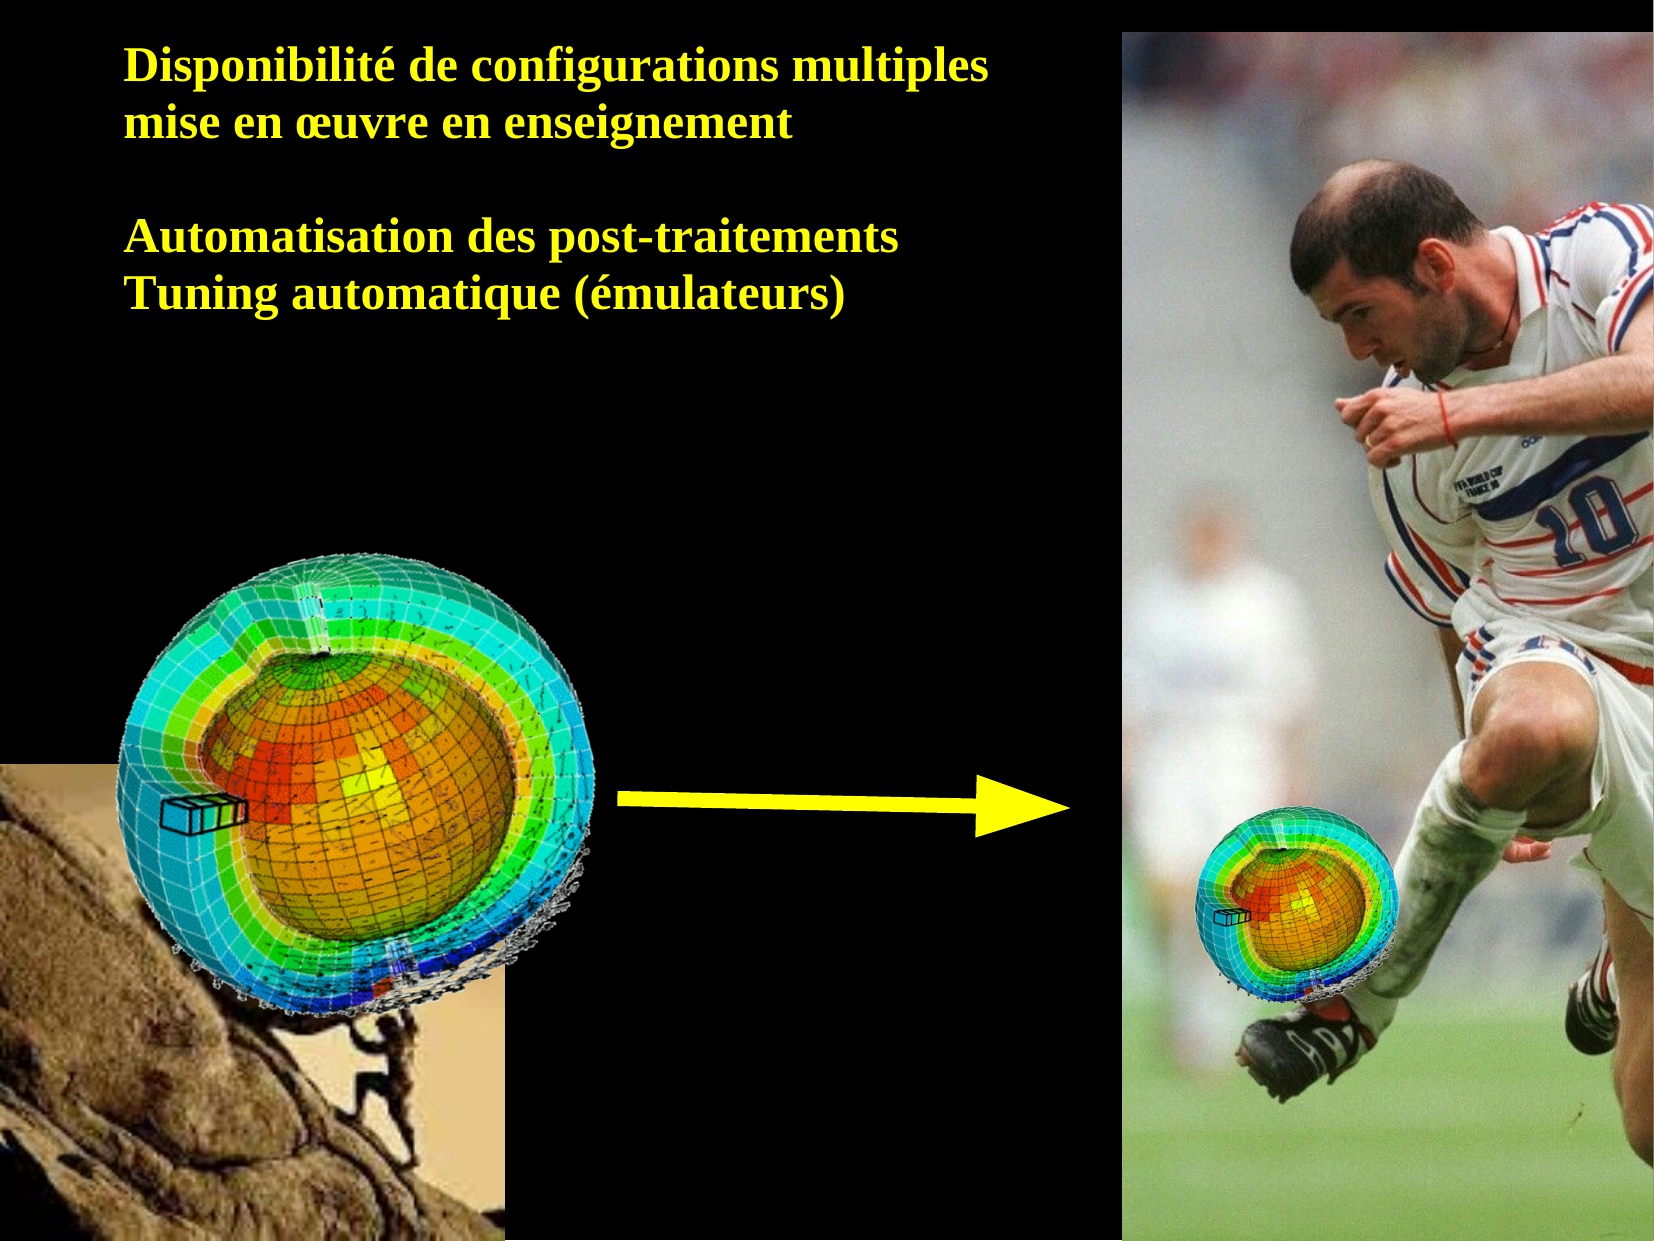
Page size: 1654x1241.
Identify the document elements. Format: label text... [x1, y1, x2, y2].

picture [1122, 32, 1654, 1241]
text_box Disponibilité de configurations multiples mise en œuvre en enseignement Automatisation des post-traitements Tuning automatique (émulateurs) [108, 28, 1005, 386]
picture [0, 478, 653, 1241]
